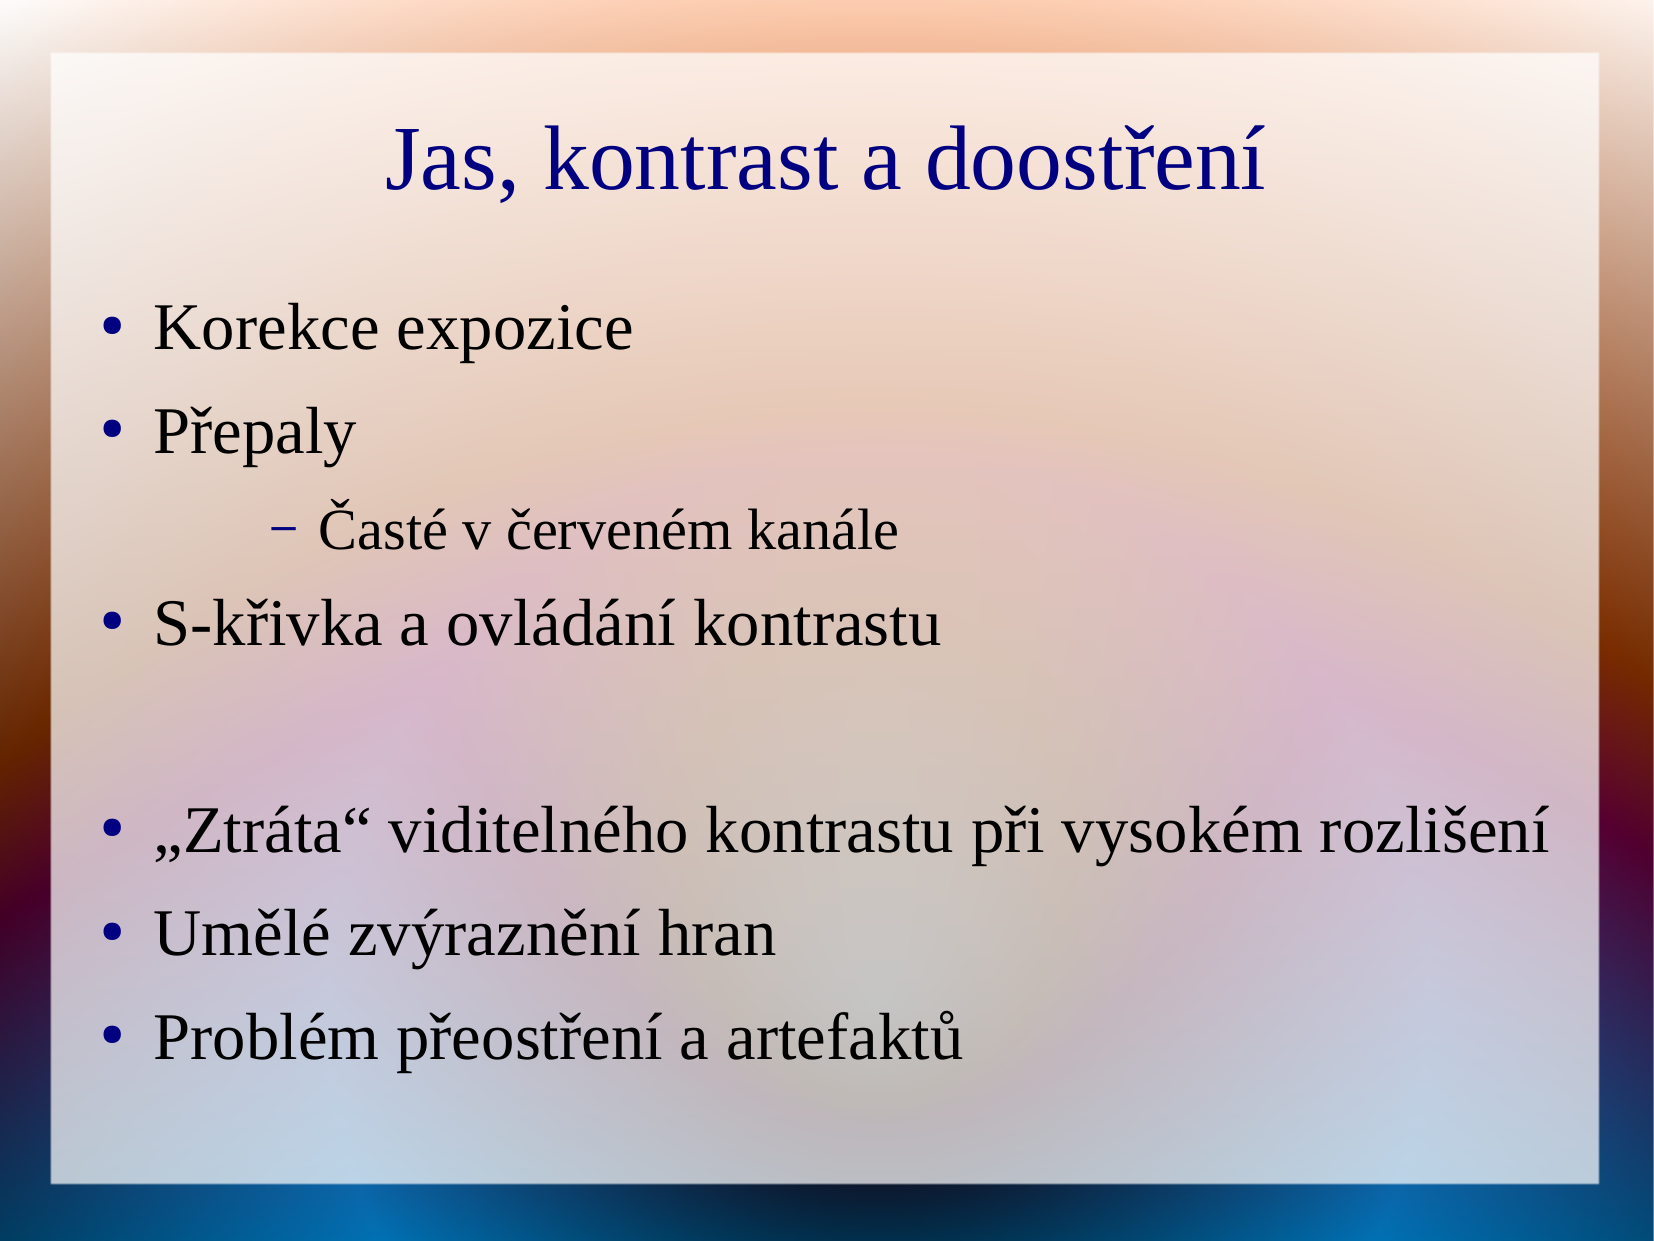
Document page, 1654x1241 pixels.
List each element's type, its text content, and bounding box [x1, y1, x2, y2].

list Korekce expozice Přepaly Časté v červeném kanále S-křivka a ovládání kontrastu „Ztráta“ viditelného kontrastu při vysokém rozlišení Umělé zvýraznění hran Problém přeostření a artefaktů [82, 290, 1571, 1094]
title Jas, kontrast a doostření [82, 62, 1571, 256]
picture [0, 0, 1654, 1241]
